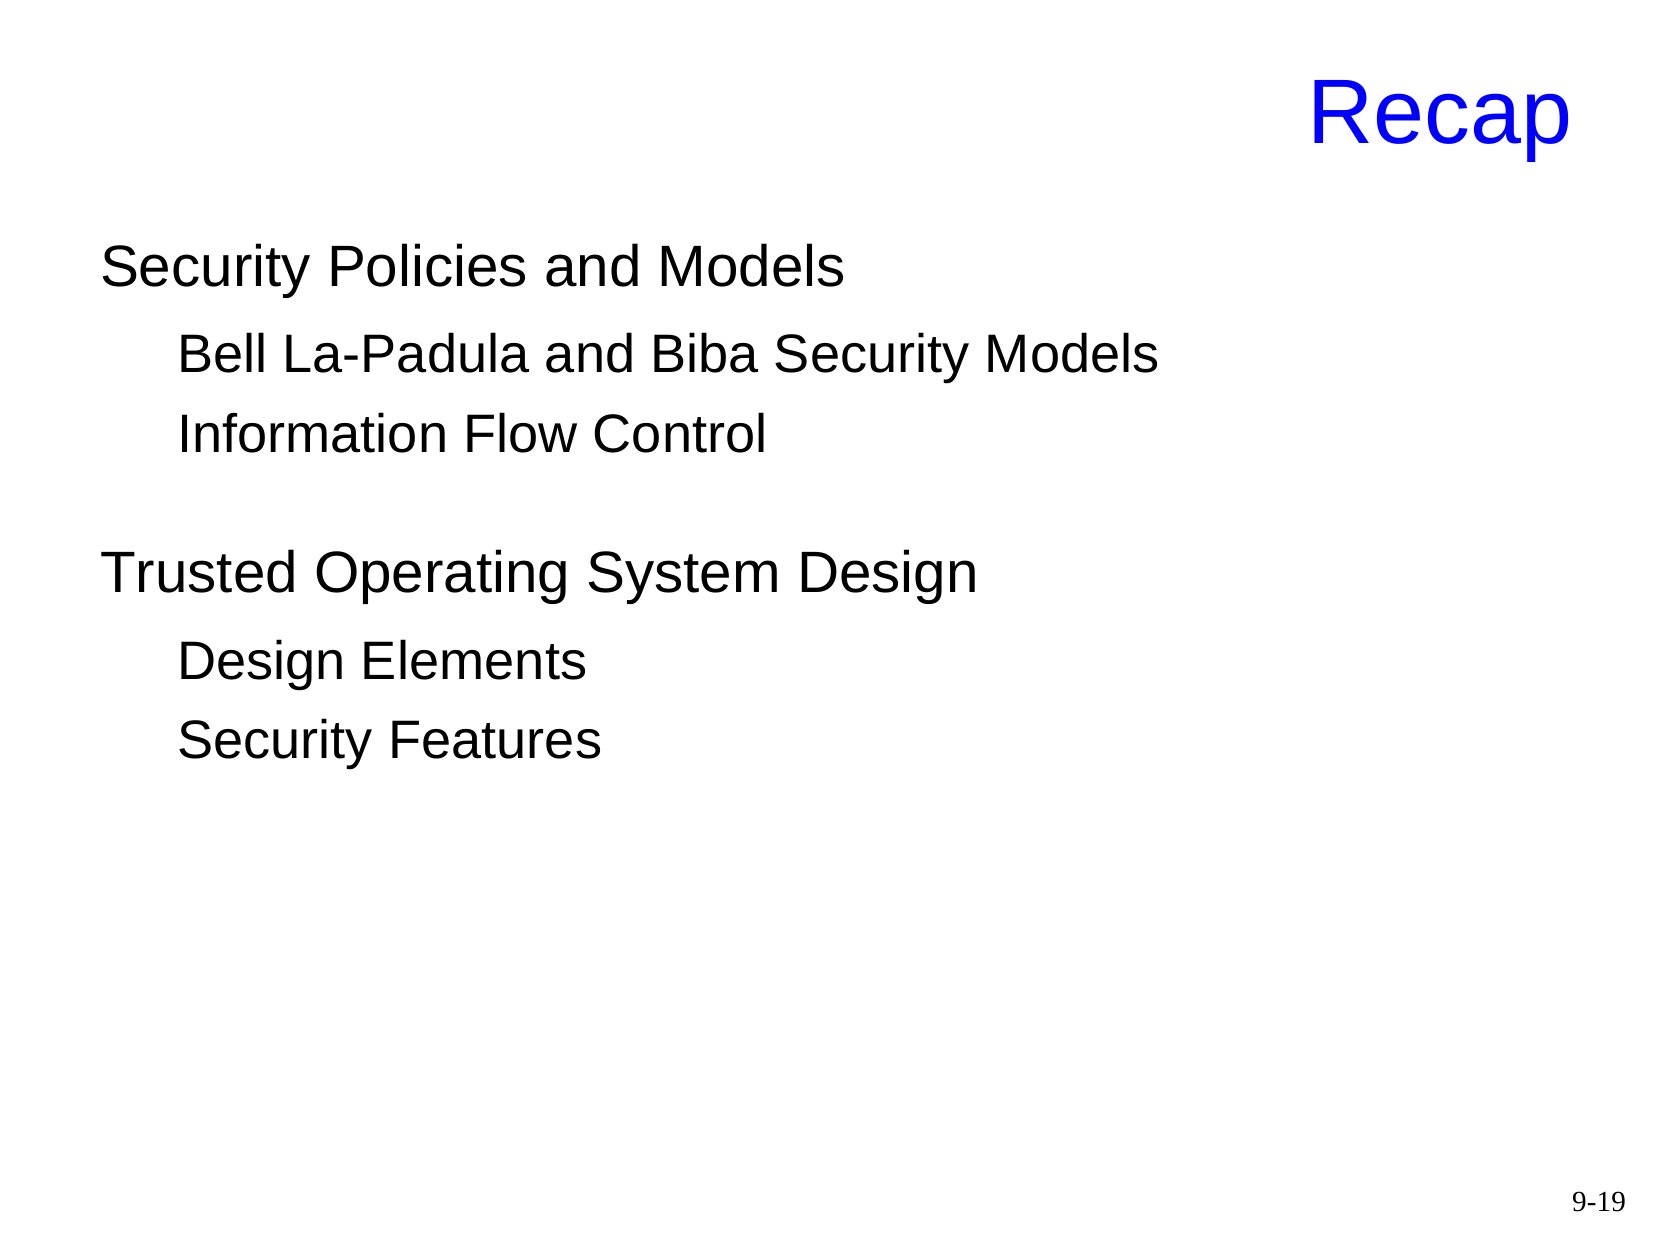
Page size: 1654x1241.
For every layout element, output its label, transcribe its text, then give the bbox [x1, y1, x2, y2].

list Security Policies and Models Bell La-Padula and Biba Security Models Information Flow Control Trusted Operating System Design Design Elements Security Features [82, 237, 1571, 1156]
title Recap [84, 18, 1573, 211]
